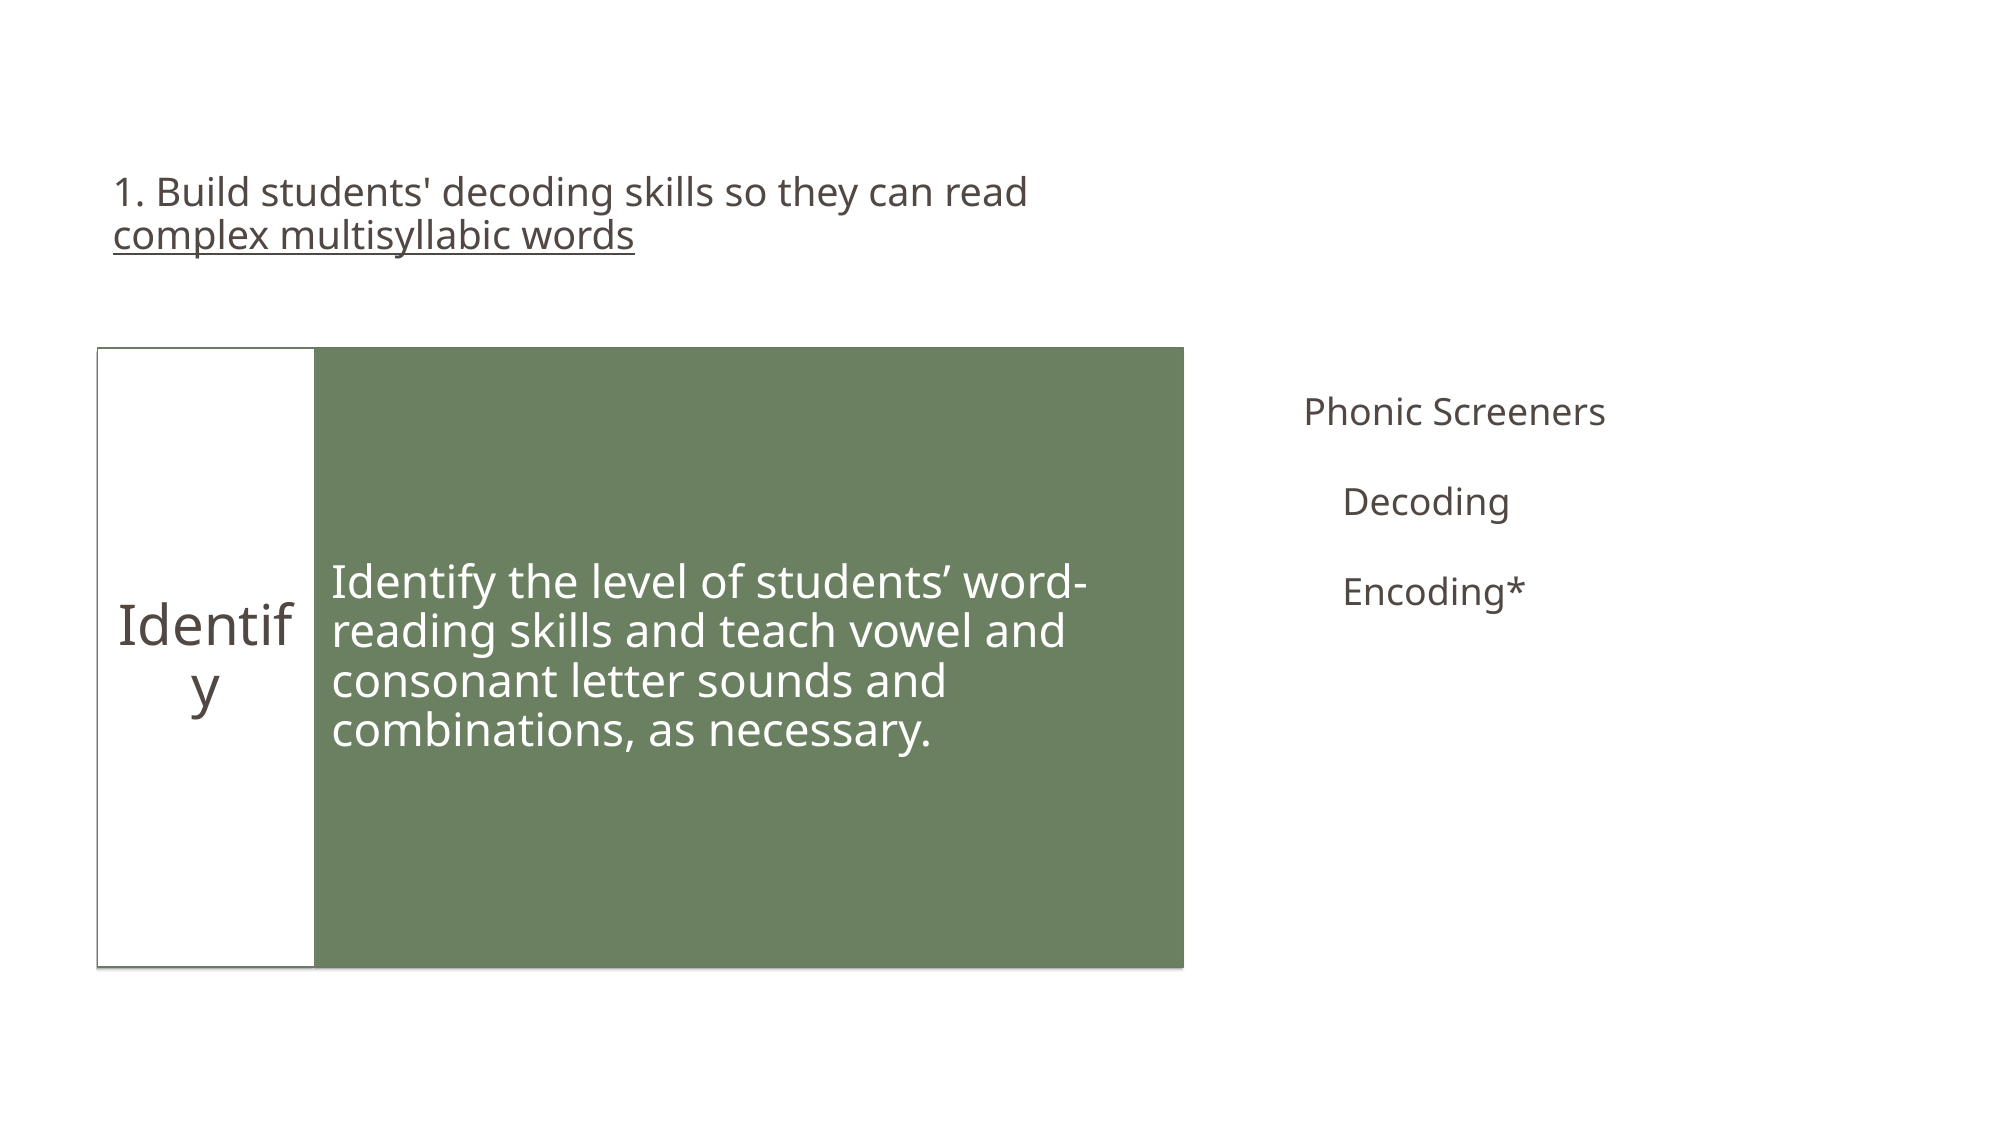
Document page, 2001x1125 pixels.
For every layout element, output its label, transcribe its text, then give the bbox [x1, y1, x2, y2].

text_box Identify [97, 348, 315, 968]
text_box [55, 53, 1236, 1020]
text_box Phonic Screeners Decoding Encoding* [1288, 380, 1725, 623]
text_box Identify the level of students’ word-reading skills and teach vowel and consonant letter sounds and combinations, as necessary. [315, 348, 1184, 968]
title 1. Build students' decoding skills so they can read complex multisyllabic words [97, 105, 1184, 326]
